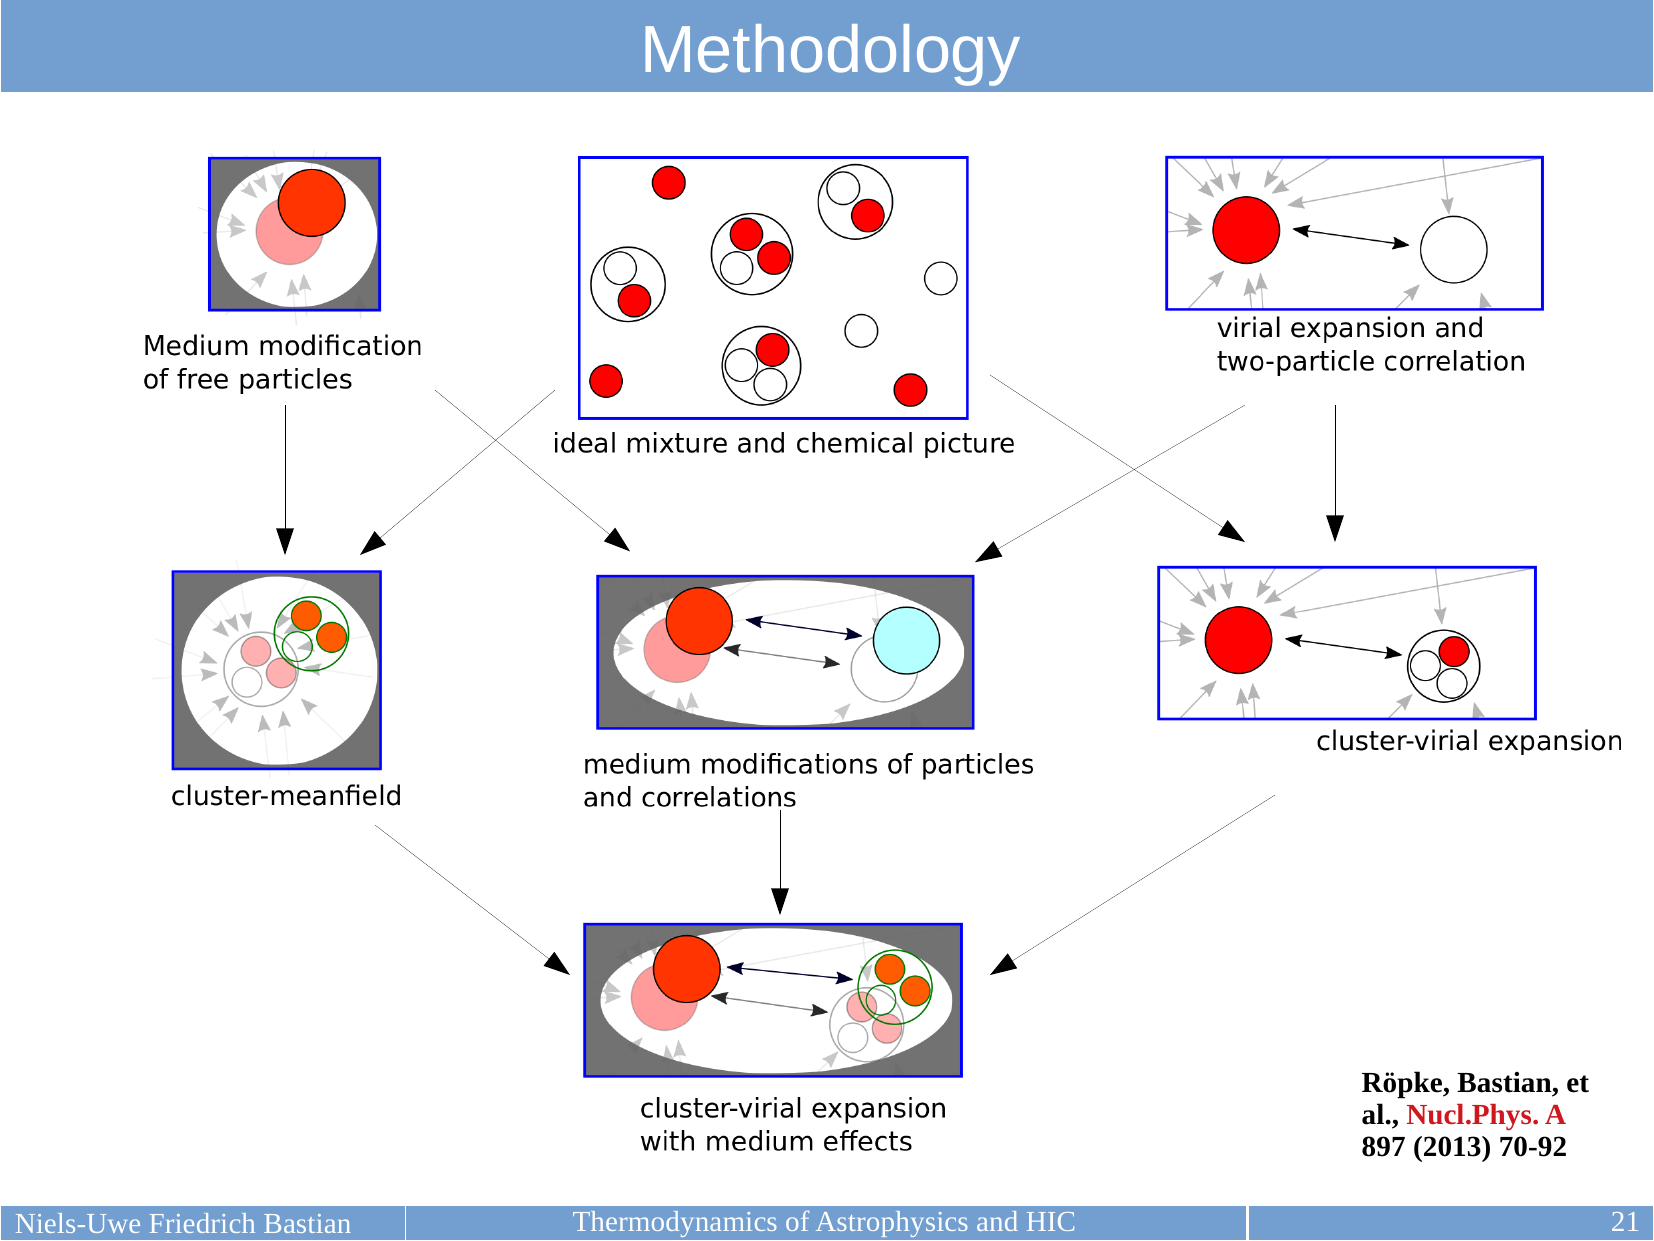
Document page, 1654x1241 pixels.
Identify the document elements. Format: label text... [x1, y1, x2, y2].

picture [1139, 132, 1572, 376]
picture [94, 515, 421, 830]
picture [570, 551, 1033, 807]
picture [555, 156, 1014, 458]
title Methodology [86, 11, 1576, 87]
picture [1131, 542, 1621, 755]
picture [557, 899, 991, 1151]
picture [144, 150, 421, 394]
text_box Röpke, Bastian, et al., Nucl.Phys. A 897 (2013) 70-92 [1346, 1058, 1612, 1171]
